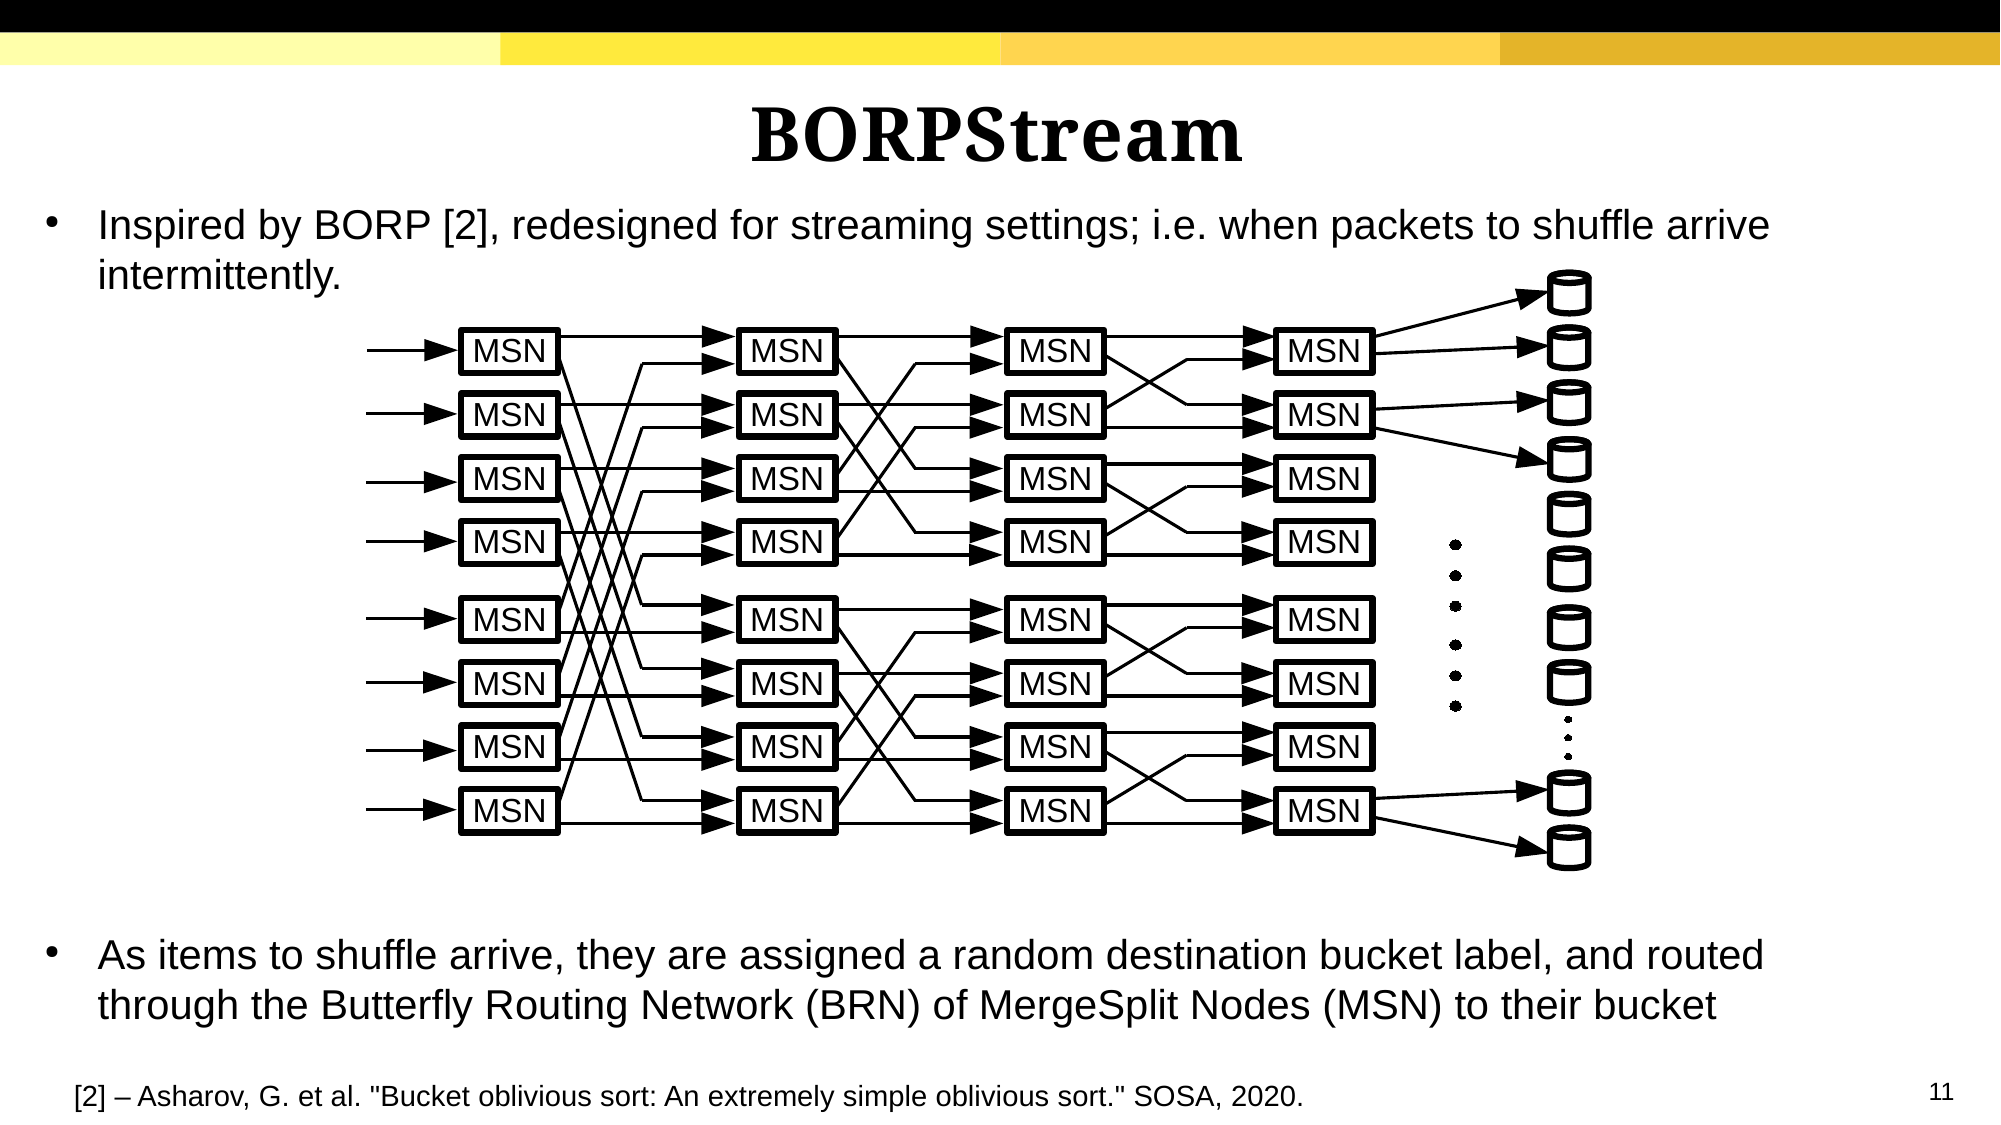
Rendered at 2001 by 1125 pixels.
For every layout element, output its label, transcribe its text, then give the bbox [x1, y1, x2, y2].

text_box MSN [1275, 329, 1373, 373]
text_box MSN [461, 661, 559, 706]
text_box [1549, 778, 1589, 814]
text_box [1449, 639, 1462, 651]
text_box MSN [738, 520, 836, 565]
text_box [1550, 500, 1589, 535]
text_box MSN [461, 598, 559, 642]
text_box MSN [1275, 725, 1373, 769]
text_box MSN [461, 725, 559, 769]
text_box MSN [461, 457, 559, 501]
table_header H [1550, 493, 1589, 505]
text_box [2] – Asharov, G. et al. "Bucket oblivious sort: An extremely simple oblivious sort." SOSA, 2020. [59, 1039, 1583, 1125]
text_box MSN [461, 393, 559, 437]
text_box MSN [1275, 457, 1373, 501]
title BORPStream [48, 65, 1947, 213]
text_box MSN [1007, 725, 1104, 769]
text_box MSN [738, 661, 836, 706]
text_box MSN [1007, 393, 1104, 437]
text_box MSN [738, 598, 836, 642]
text_box MSN [738, 329, 836, 373]
text_box MSN [1275, 520, 1373, 565]
text_box [1449, 539, 1462, 550]
text_box [1550, 555, 1589, 590]
text_box [1449, 570, 1462, 581]
text_box [1449, 670, 1462, 681]
text_box MSN [1007, 329, 1104, 373]
table_header H [1550, 382, 1589, 393]
text_box [1449, 601, 1462, 612]
table_header H [1550, 662, 1589, 673]
table_header H [1549, 827, 1589, 838]
text_box MSN [461, 520, 559, 565]
text_box MSN [1007, 661, 1104, 706]
text_box [1550, 445, 1589, 480]
text_box MSN [1007, 789, 1104, 833]
table_header H [1550, 439, 1589, 450]
text_box [1564, 753, 1572, 760]
text_box MSN [1007, 457, 1104, 501]
text_box MSN [1007, 520, 1104, 565]
text_box MSN [1275, 789, 1373, 833]
text_box MSN [738, 457, 836, 501]
table_header H [1550, 272, 1589, 283]
text_box MSN [1275, 393, 1373, 437]
text_box [1550, 333, 1589, 369]
text_box [1550, 668, 1589, 703]
text_box MSN [738, 393, 836, 437]
table_header H [1550, 607, 1589, 618]
text_box [1449, 700, 1462, 712]
text_box MSN [1275, 661, 1373, 706]
text_box MSN [461, 789, 559, 833]
text_box MSN [1275, 598, 1373, 642]
table_header H [1549, 772, 1589, 783]
text_box [1550, 279, 1589, 314]
text_box [1550, 613, 1589, 649]
text_box MSN [1007, 598, 1104, 642]
text_box MSN [738, 789, 836, 833]
text_box MSN [461, 329, 559, 373]
text_box [1564, 734, 1572, 741]
text_box 11 [1913, 1070, 1972, 1113]
text_box [1564, 716, 1572, 723]
table_header H [1550, 548, 1589, 559]
text_box [1550, 388, 1589, 423]
list Inspired by BORP [2], redesigned for streaming settings; i.e. when packets to shuffle arrive intermittently. As items to shuffle arrive, they are assigned a random destination bucket label, and routed through the Butterfly Routing Network (BRN) of MergeSplit Nodes (MSN) to their bucket [11, 190, 1997, 1105]
text_box [1549, 833, 1589, 869]
table_header H [1550, 327, 1589, 338]
text_box MSN [738, 725, 836, 769]
